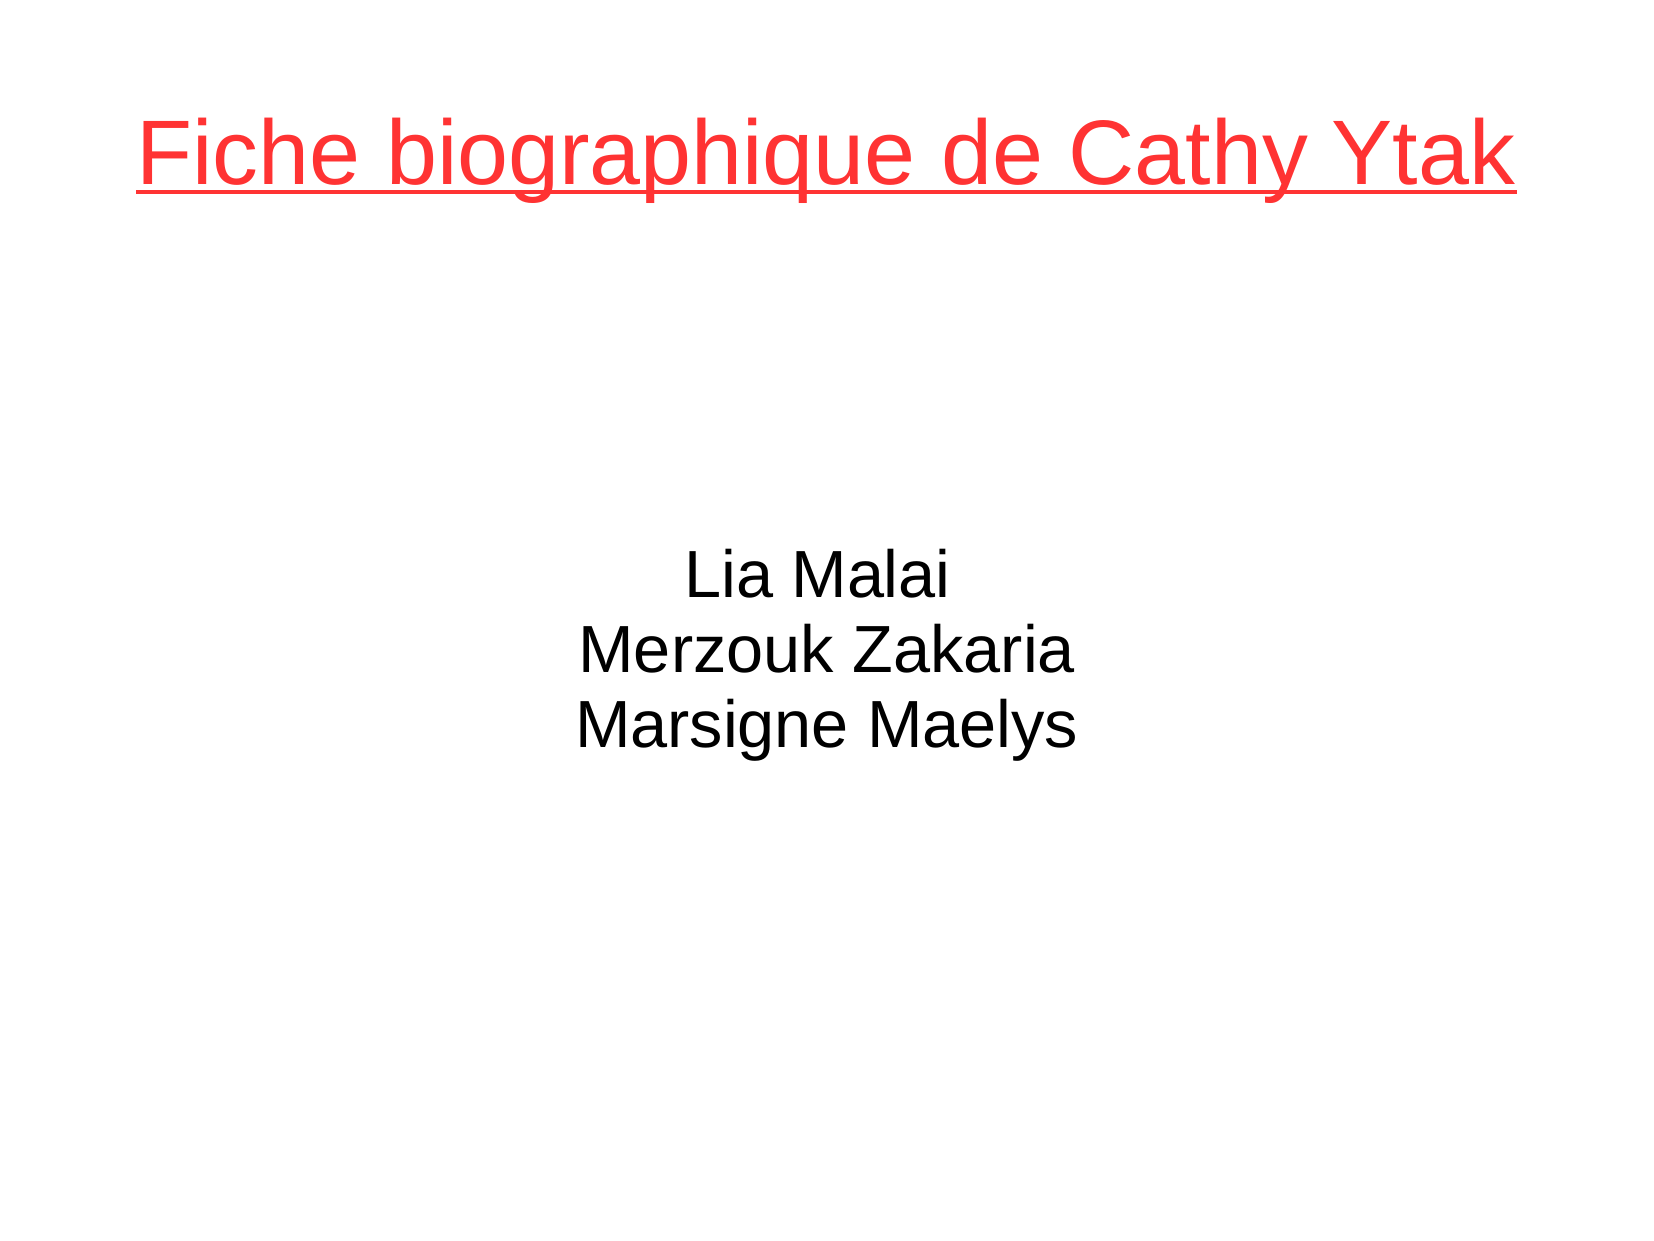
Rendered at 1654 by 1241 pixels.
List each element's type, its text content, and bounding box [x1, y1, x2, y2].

title Fiche biographique de Cathy Ytak [82, 49, 1571, 236]
subtitle Lia Malai Merzouk Zakaria Marsigne Maelys [29, 236, 1625, 1063]
